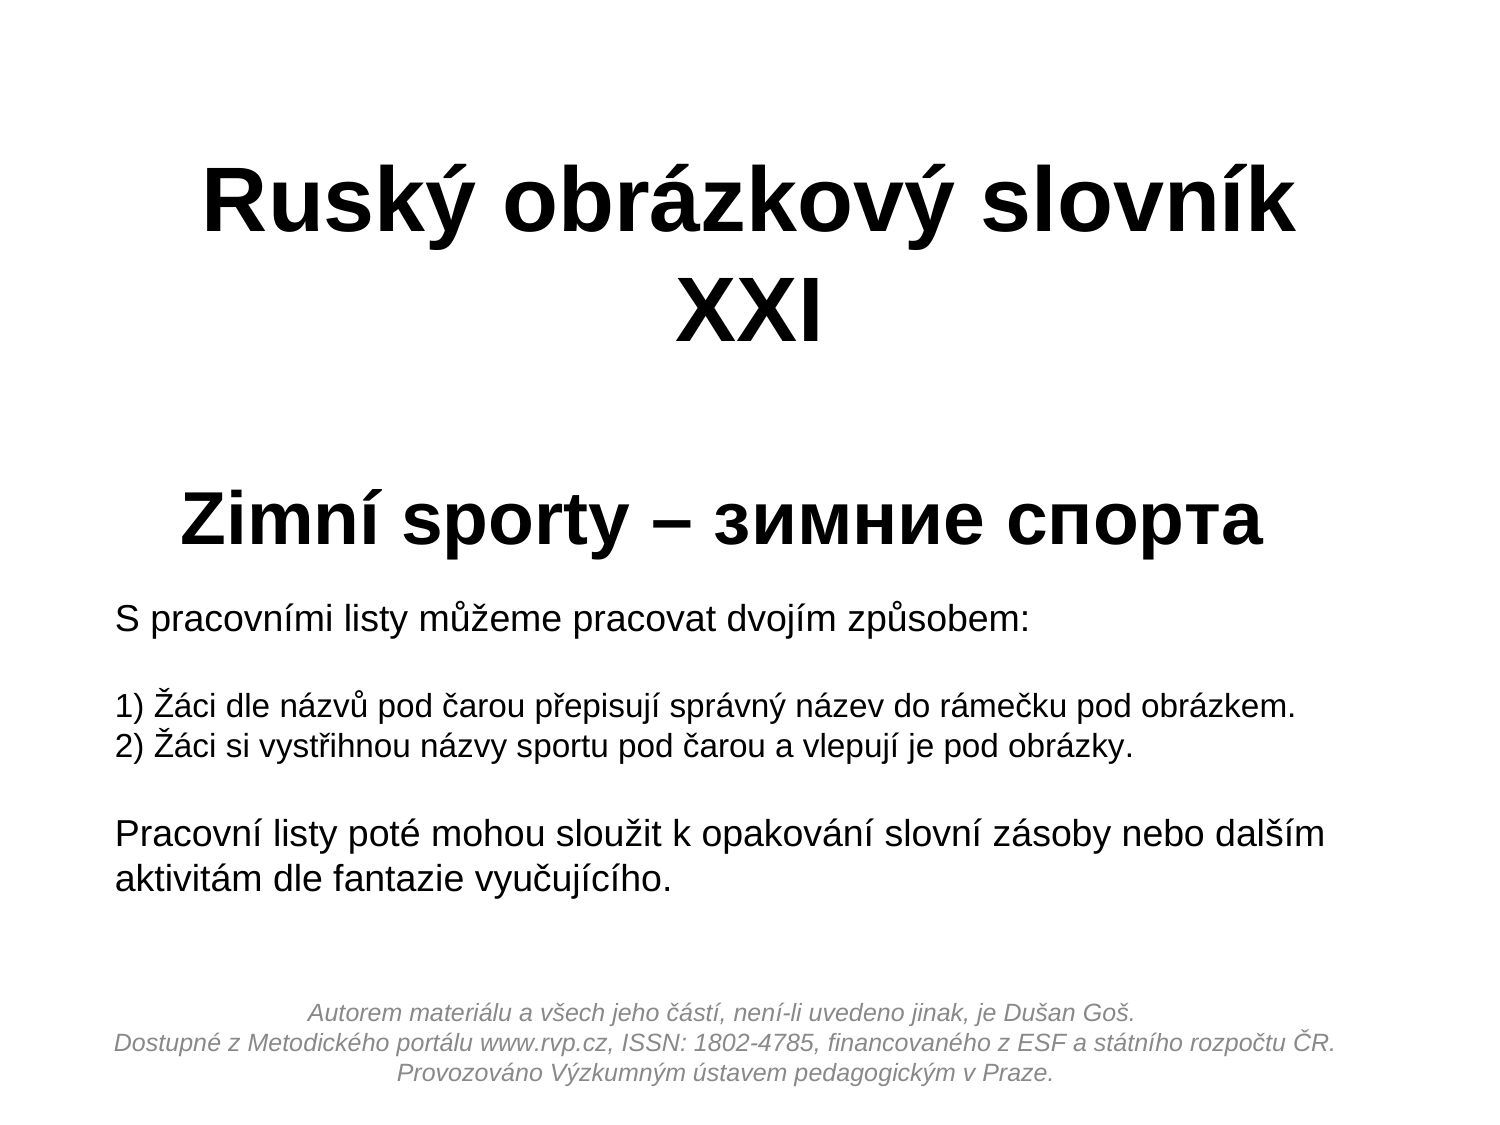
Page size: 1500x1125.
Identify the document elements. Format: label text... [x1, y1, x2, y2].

text_box Autorem materiálu a všech jeho částí, není-li uvedeno jinak, je Dušan Goš. Dostupné z Metodického portálu www.rvp.cz, ISSN: 1802-4785, financovaného z ESF a státního rozpočtu ČR. Provozováno Výzkumným ústavem pedagogickým v Praze. [88, 1011, 1365, 1072]
title Ruský obrázkový slovník XXI Zimní sporty – зимние спорта [112, 132, 1388, 568]
text_box S pracovními listy můžeme pracovat dvojím způsobem: Žáci dle názvů pod čarou přepisují správný název do rámečku pod obrázkem. Žáci si vystřihnou názvy sportu pod čarou a vlepují je pod obrázky. Pracovní listy poté mohou sloužit k opakování slovní zásoby nebo dalším aktivitám dle fantazie vyučujícího. [100, 586, 1412, 907]
